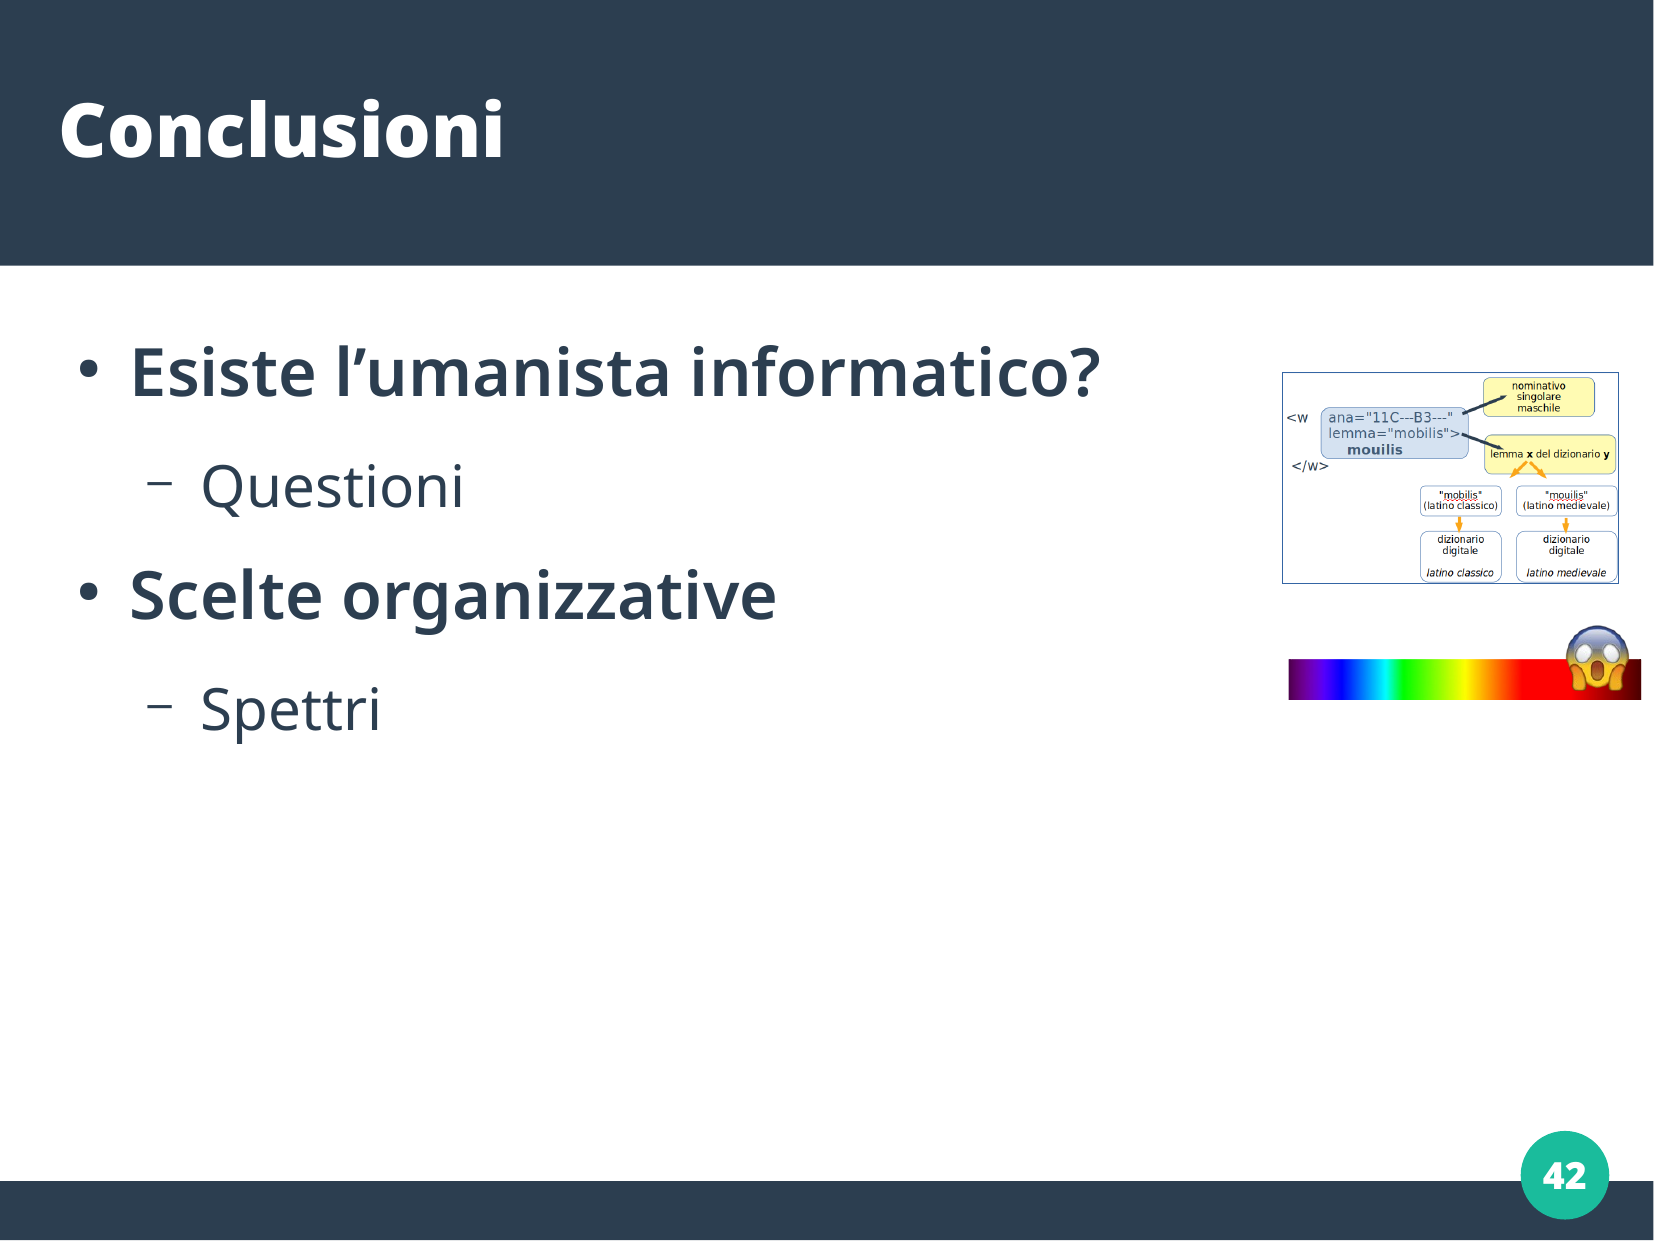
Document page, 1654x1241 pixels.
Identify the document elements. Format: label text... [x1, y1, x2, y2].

picture [1379, 625, 1642, 700]
list Esiste l’umanista informatico? Questioni Scelte organizzative Spettri [59, 324, 1571, 1152]
title Conclusioni [59, 49, 1595, 207]
picture [1287, 659, 1370, 700]
picture [1282, 372, 1619, 584]
